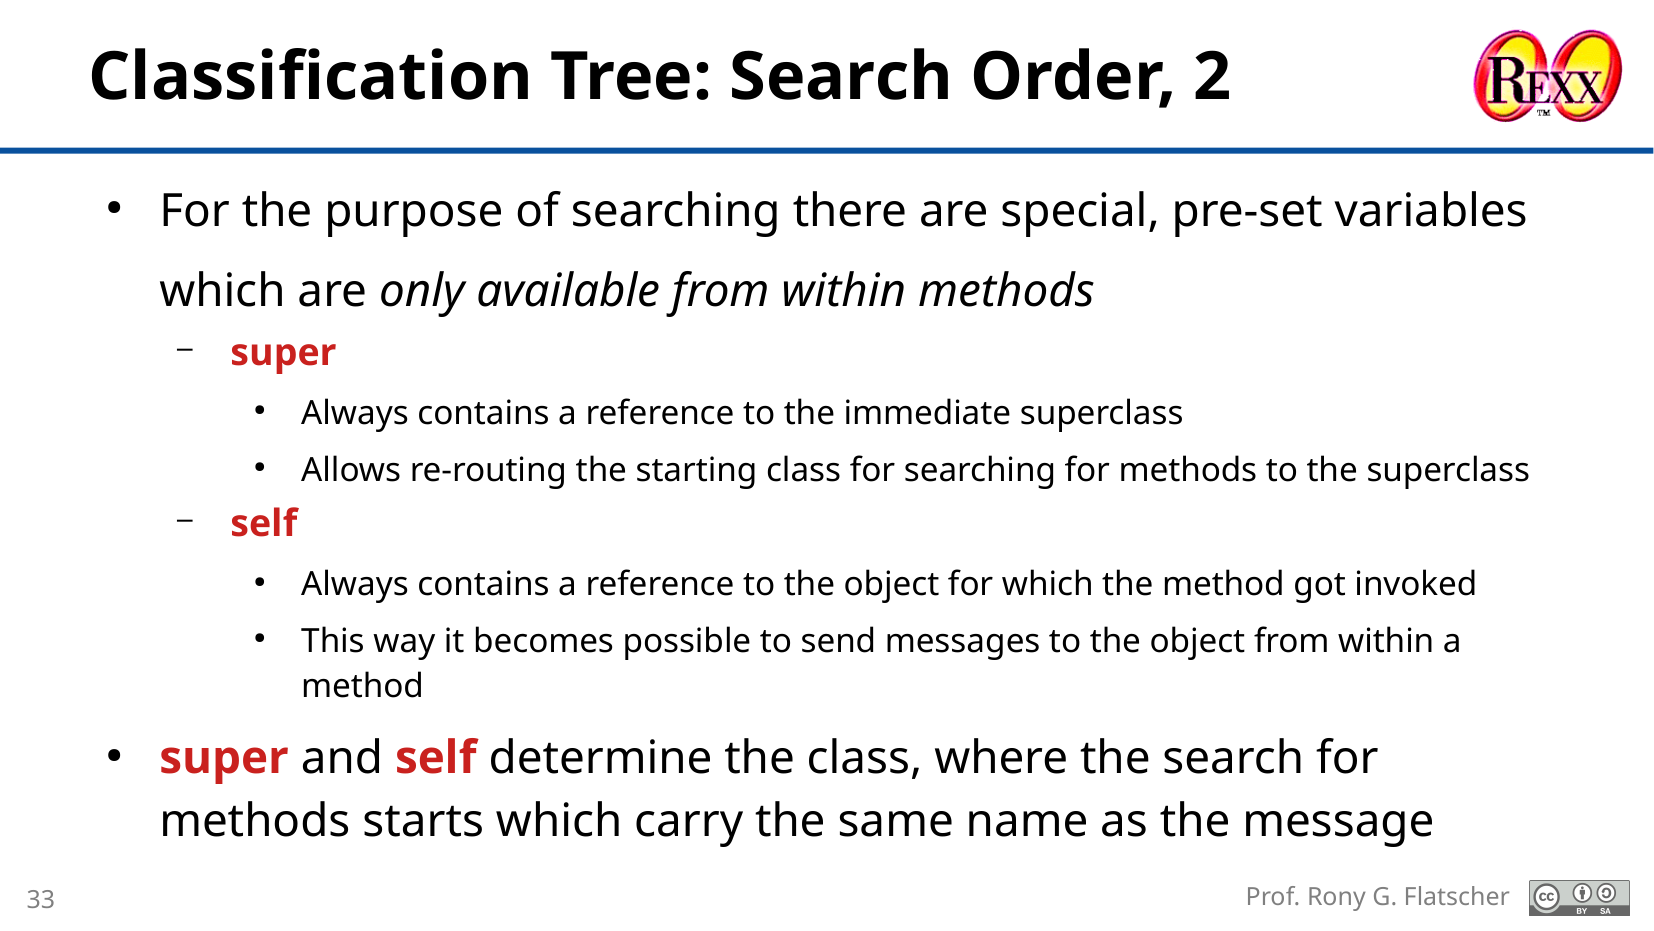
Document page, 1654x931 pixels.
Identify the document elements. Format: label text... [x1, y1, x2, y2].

list For the purpose of searching there are special, pre-set variables which are only available from within methods super Always contains a reference to the immediate superclass Allows re-routing the starting class for searching for methods to the superclass self Always contains a reference to the object for which the method got invoked This way it becomes possible to send messages to the object from within a method super and self determine the class, where the search for methods starts which carry the same name as the message [88, 177, 1577, 857]
title Classification Tree: Search Order, 2 [29, 0, 1654, 148]
